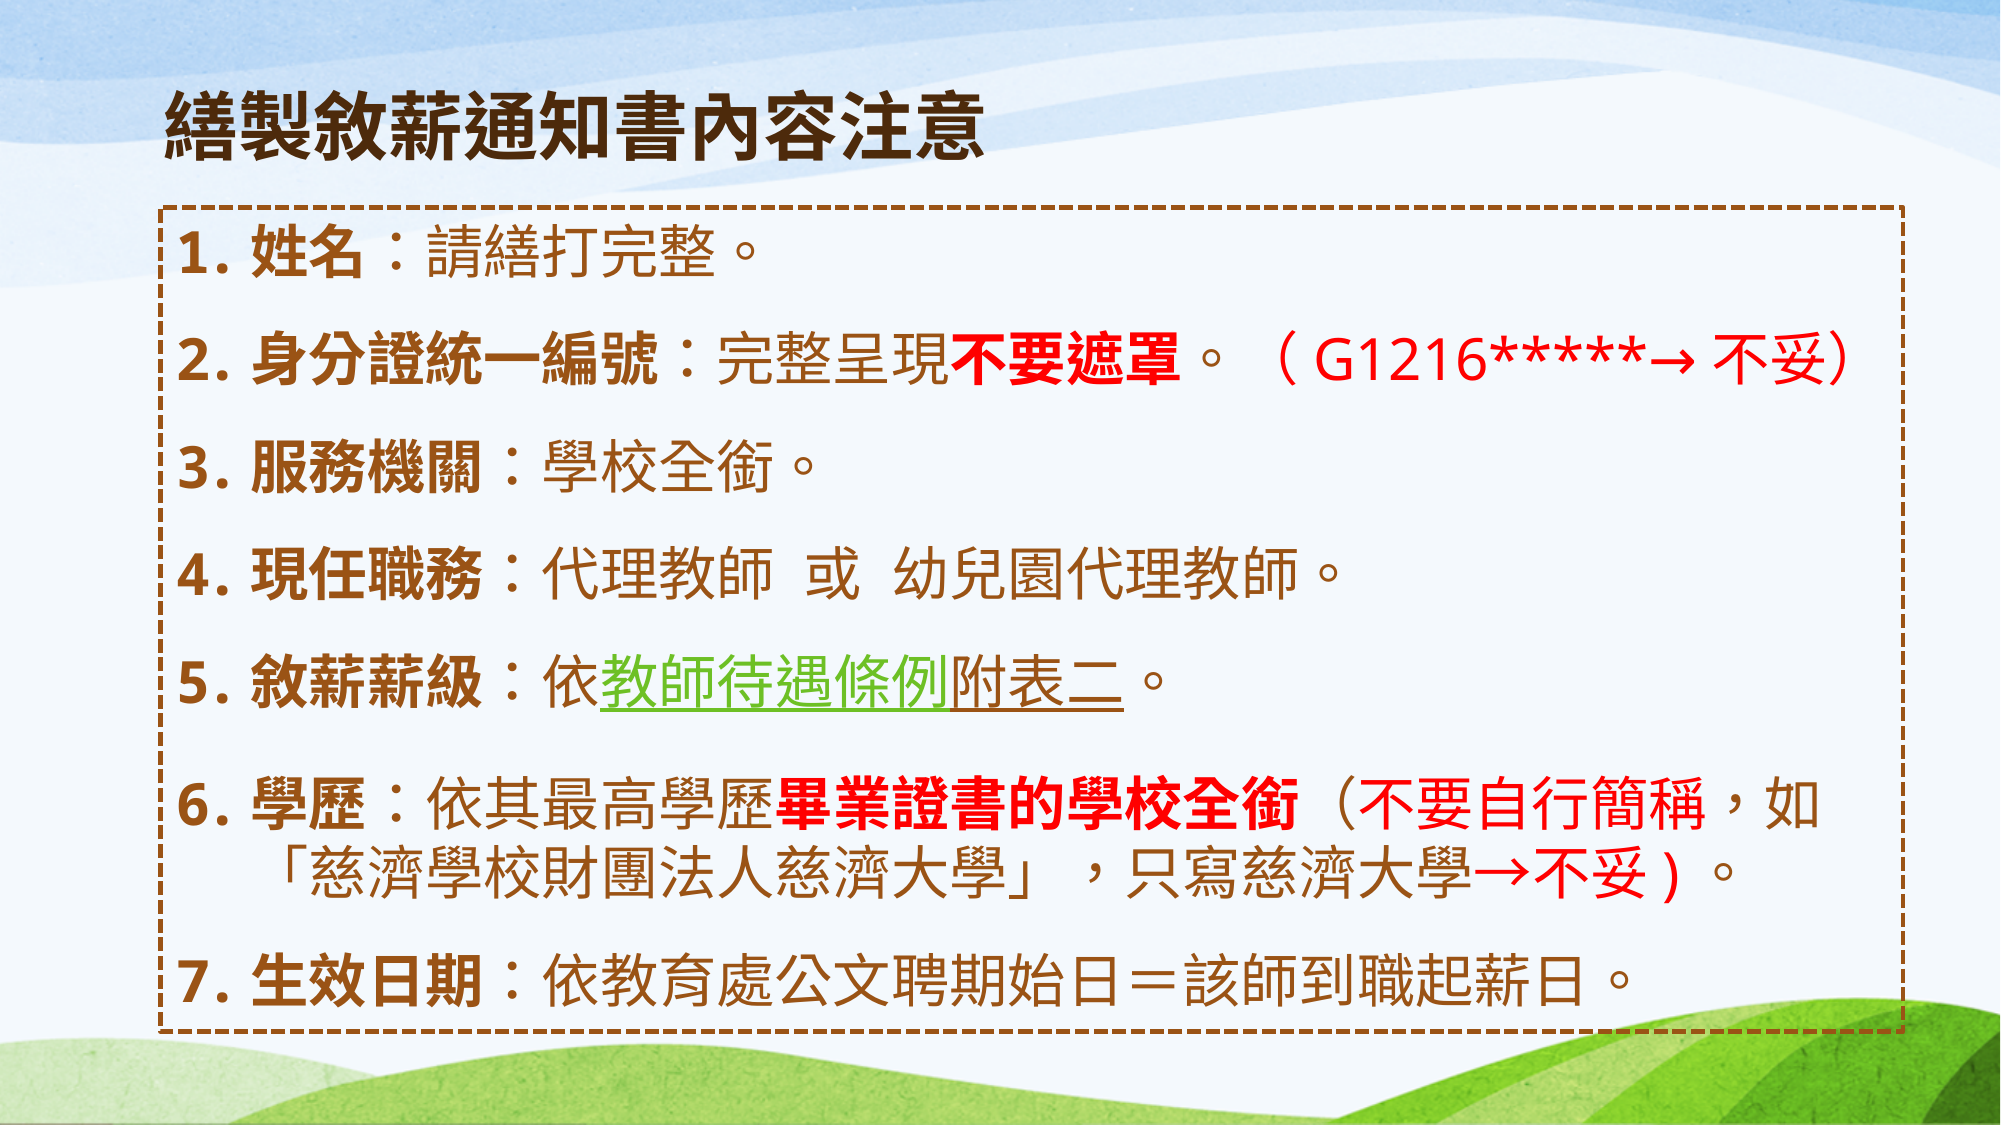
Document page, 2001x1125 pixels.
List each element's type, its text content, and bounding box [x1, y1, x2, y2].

picture [0, 0, 2001, 1125]
list 姓名：請繕打完整。 身分證統一編號：完整呈現不要遮罩。（G1216*****→不妥） 服務機關：學校全銜。 現任職務：代理教師 或 幼兒園代理教師。 敘薪薪級：依教師待遇條例附表二。 學歷：依其最高學歷畢業證書的學校全銜（不要自行簡稱，如「慈濟學校財團法人慈濟大學」，只寫慈濟大學→不妥)。 生效日期：依教育處公文聘期始日＝該師到職起薪日。 [160, 207, 1903, 1032]
title 繕製敘薪通知書內容注意 [148, 70, 1799, 178]
